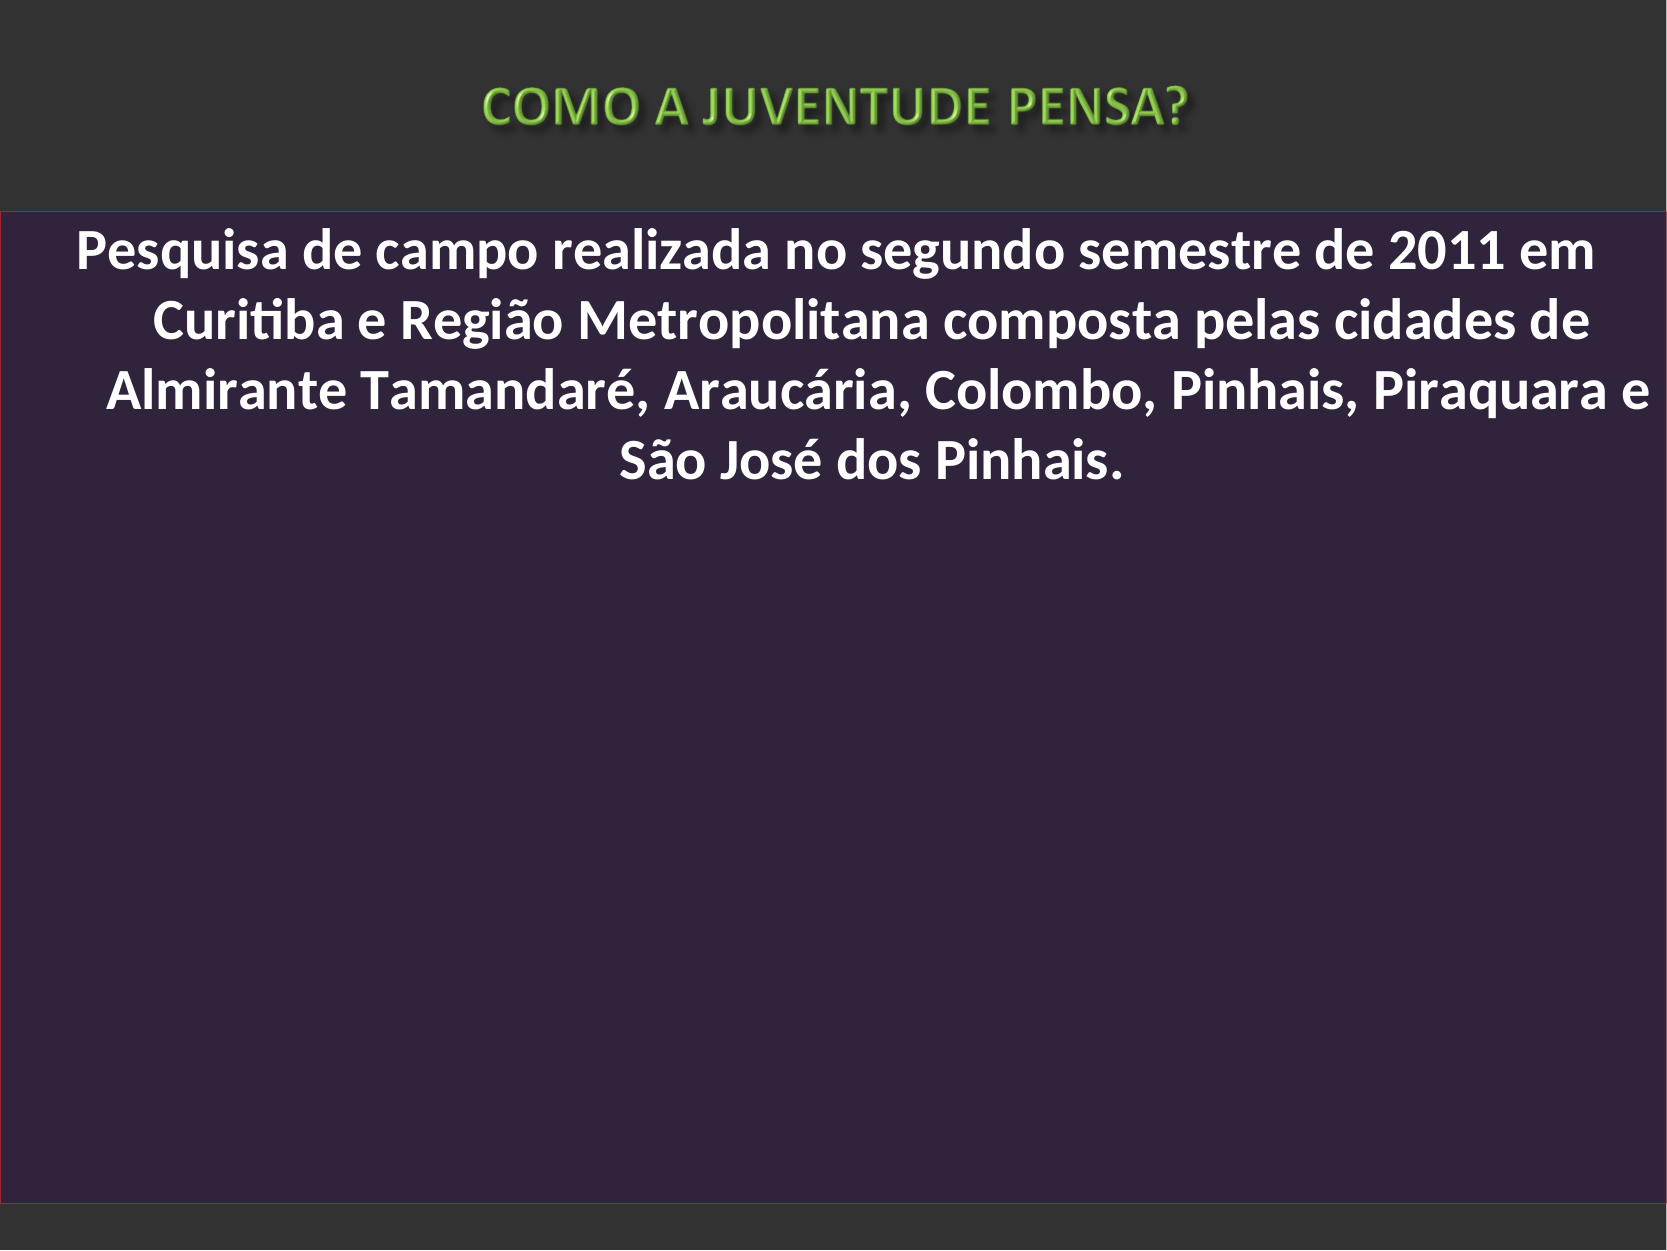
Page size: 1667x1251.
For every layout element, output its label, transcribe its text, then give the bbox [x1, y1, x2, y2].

list Pesquisa de campo realizada no segundo semestre de 2011 em Curitiba e Região Metropolitana composta pelas cidades de Almirante Tamandaré, Araucária, Colombo, Pinhais, Piraquara e São José dos Pinhais. [0, 211, 1667, 1204]
text_box [0, 0, 1667, 211]
